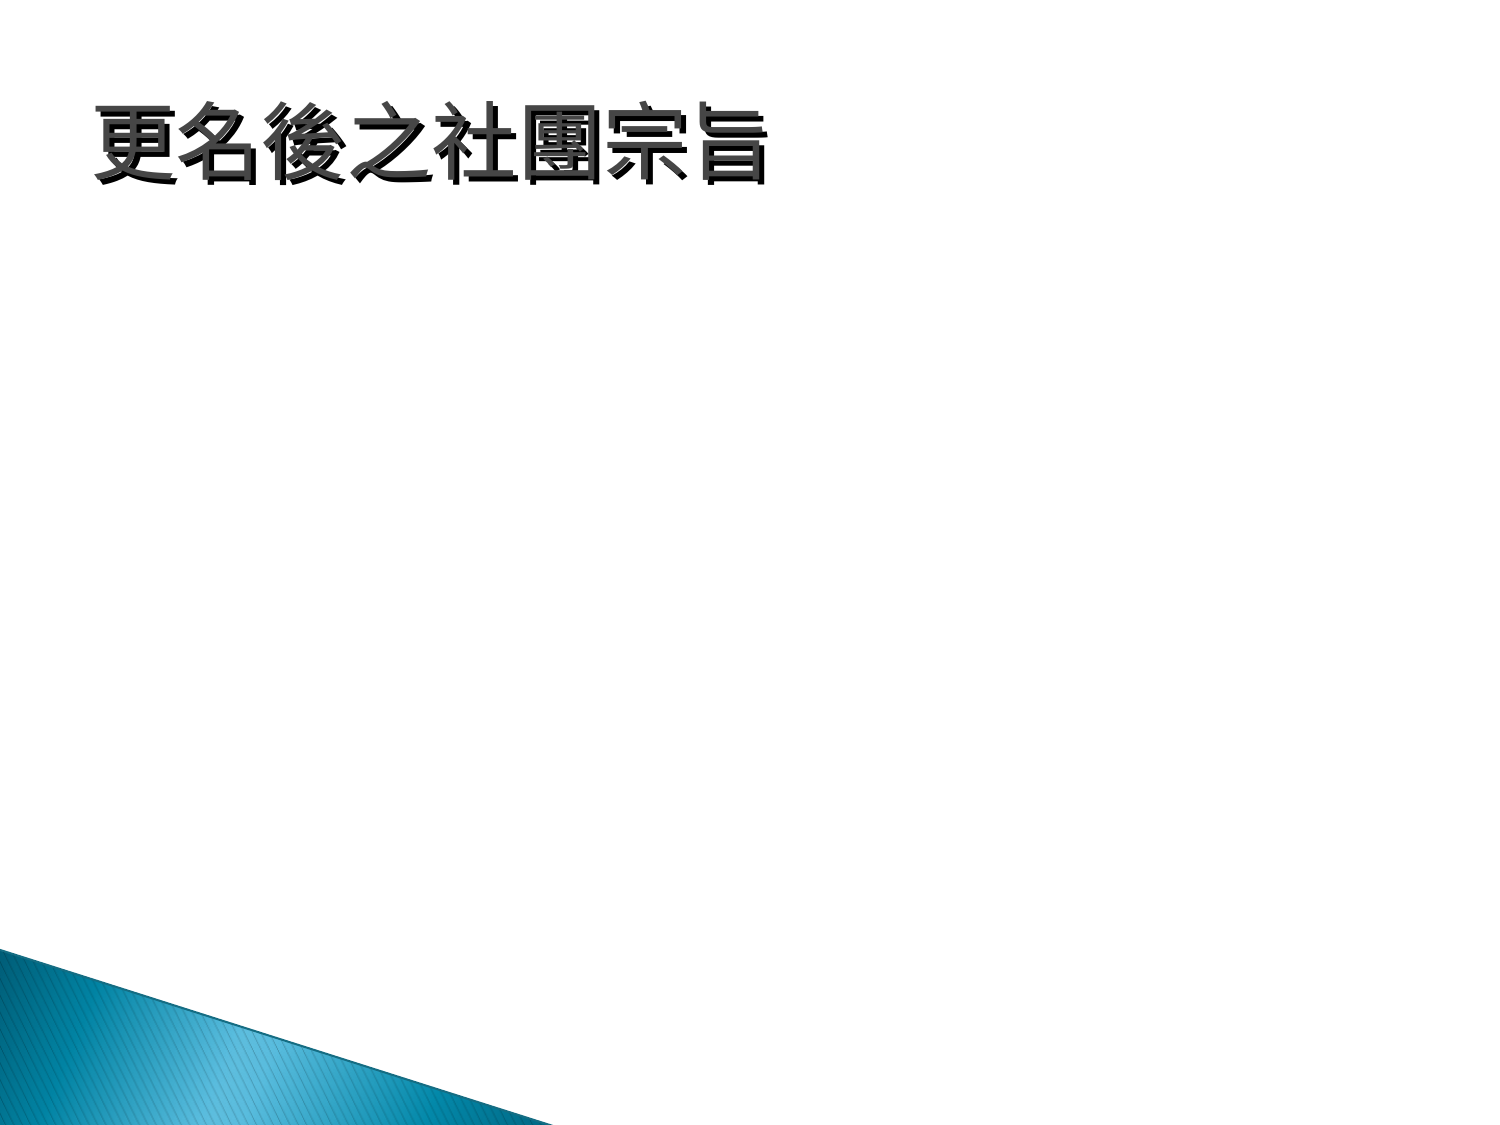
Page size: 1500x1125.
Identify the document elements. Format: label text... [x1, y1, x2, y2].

title 更名後之社團宗旨 [75, 45, 1426, 233]
